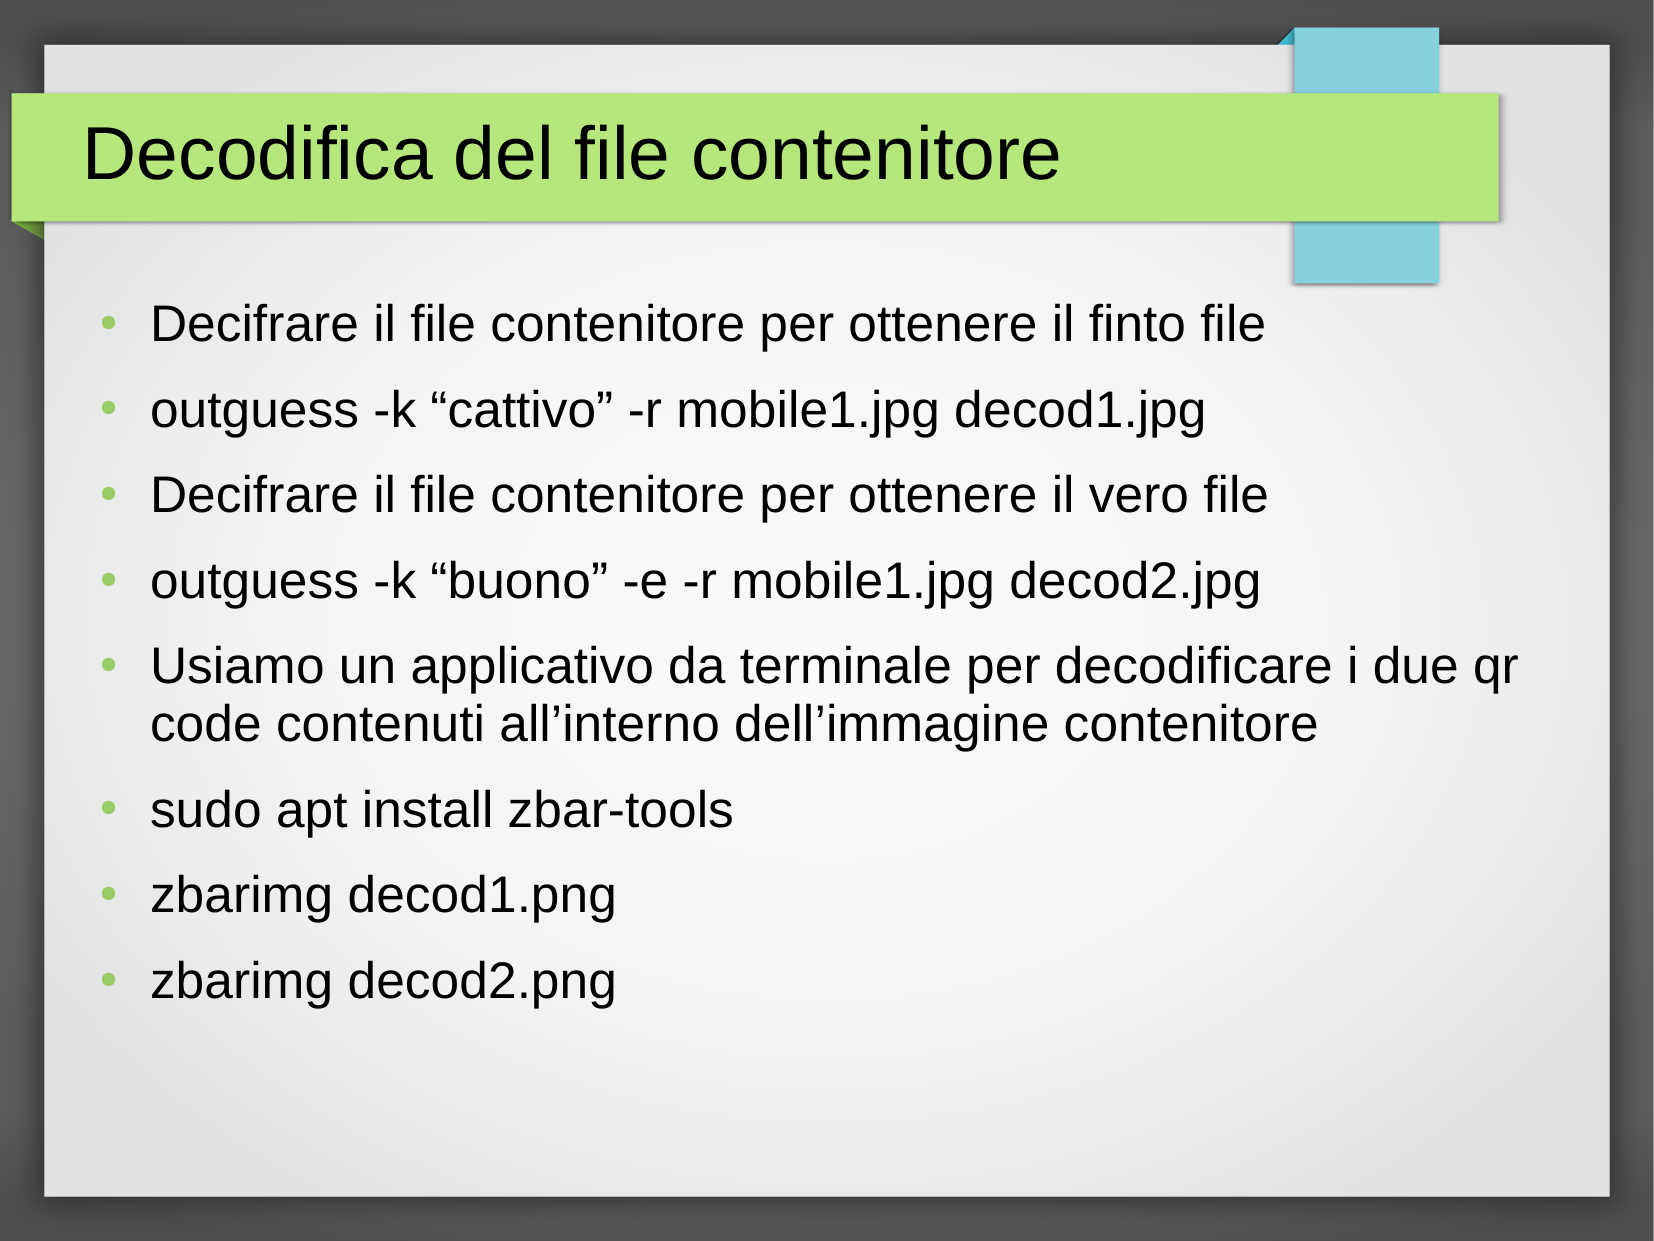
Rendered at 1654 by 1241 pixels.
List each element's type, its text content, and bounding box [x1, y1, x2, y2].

picture [0, 0, 1654, 1241]
list Decifrare il file contenitore per ottenere il finto file outguess -k “cattivo” -r mobile1.jpg decod1.jpg Decifrare il file contenitore per ottenere il vero file outguess -k “buono” -e -r mobile1.jpg decod2.jpg Usiamo un applicativo da terminale per decodificare i due qr code contenuti all’interno dell’immagine contenitore sudo apt install zbar-tools zbarimg decod1.png zbarimg decod2.png [82, 295, 1571, 1015]
title Decodifica del file contenitore [82, 94, 1264, 213]
